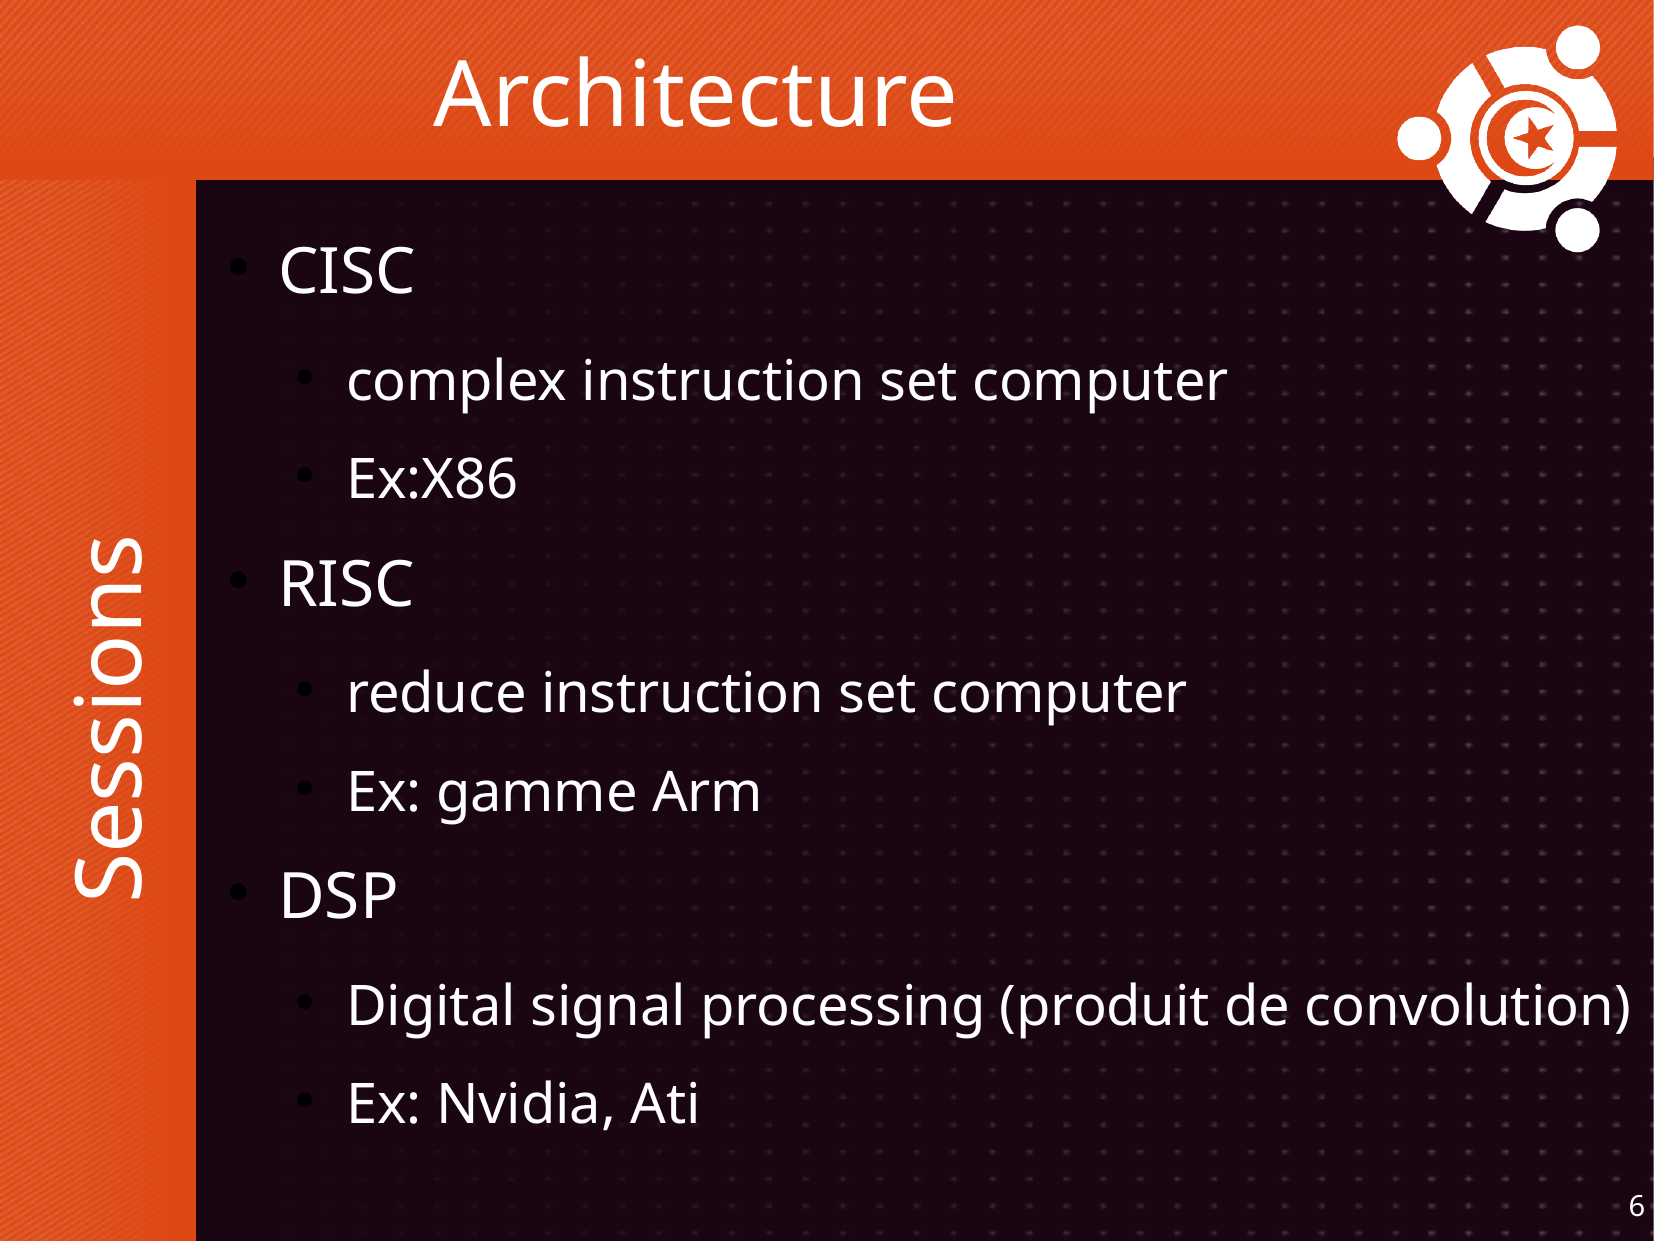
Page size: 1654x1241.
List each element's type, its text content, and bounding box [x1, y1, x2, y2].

picture [0, 0, 1654, 1241]
title Sessions [17, 210, 196, 1229]
title Architecture [0, 2, 1394, 181]
list CISC complex instruction set computer Ex:X86 RISC reduce instruction set computer Ex: gamme Arm DSP Digital signal processing (produit de convolution) Ex: Nvidia, Ati [210, 225, 1639, 1186]
